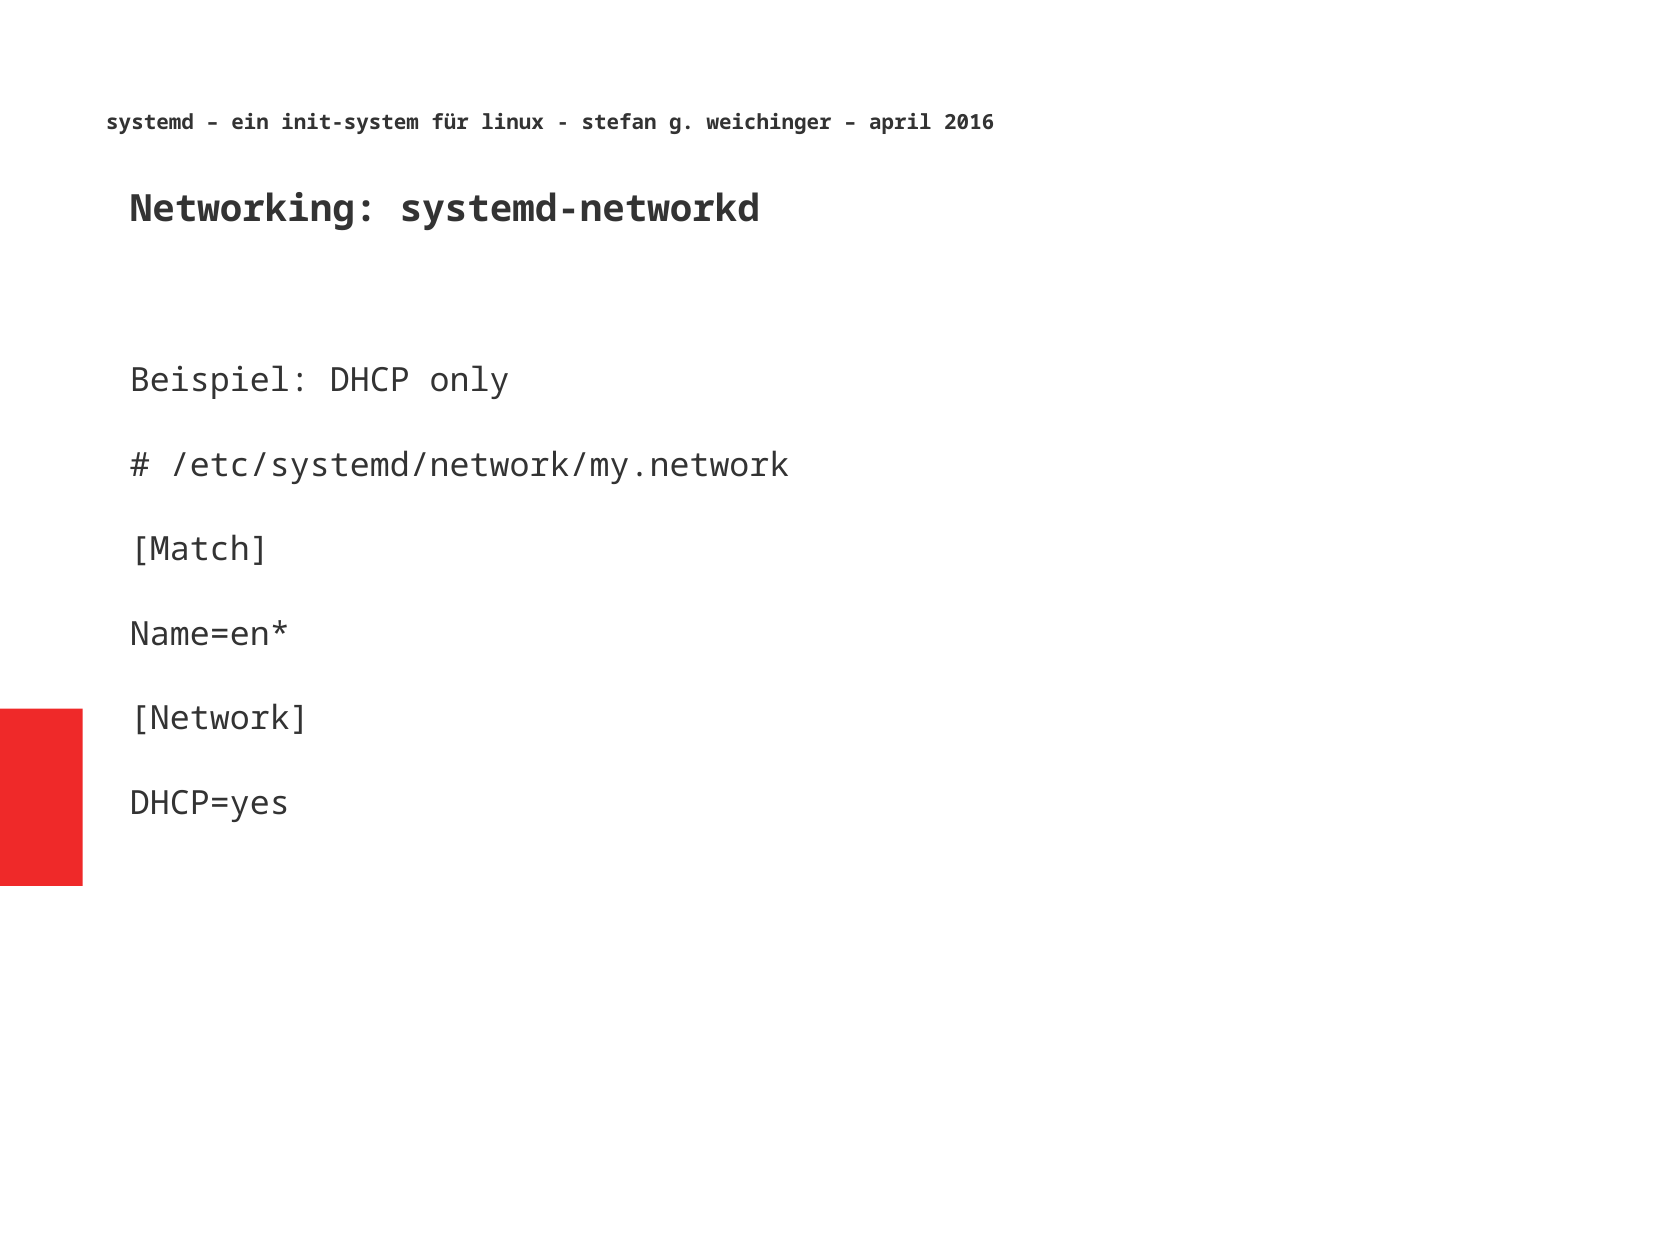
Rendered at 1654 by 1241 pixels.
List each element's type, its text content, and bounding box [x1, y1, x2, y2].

title systemd – ein init-system für linux - stefan g. weichinger – april 2016 [106, 59, 1512, 184]
list Networking: systemd-networkd Beispiel: DHCP only # /etc/systemd/network/my.network [Match] Name=en* [Network] DHCP=yes [129, 181, 1536, 1111]
